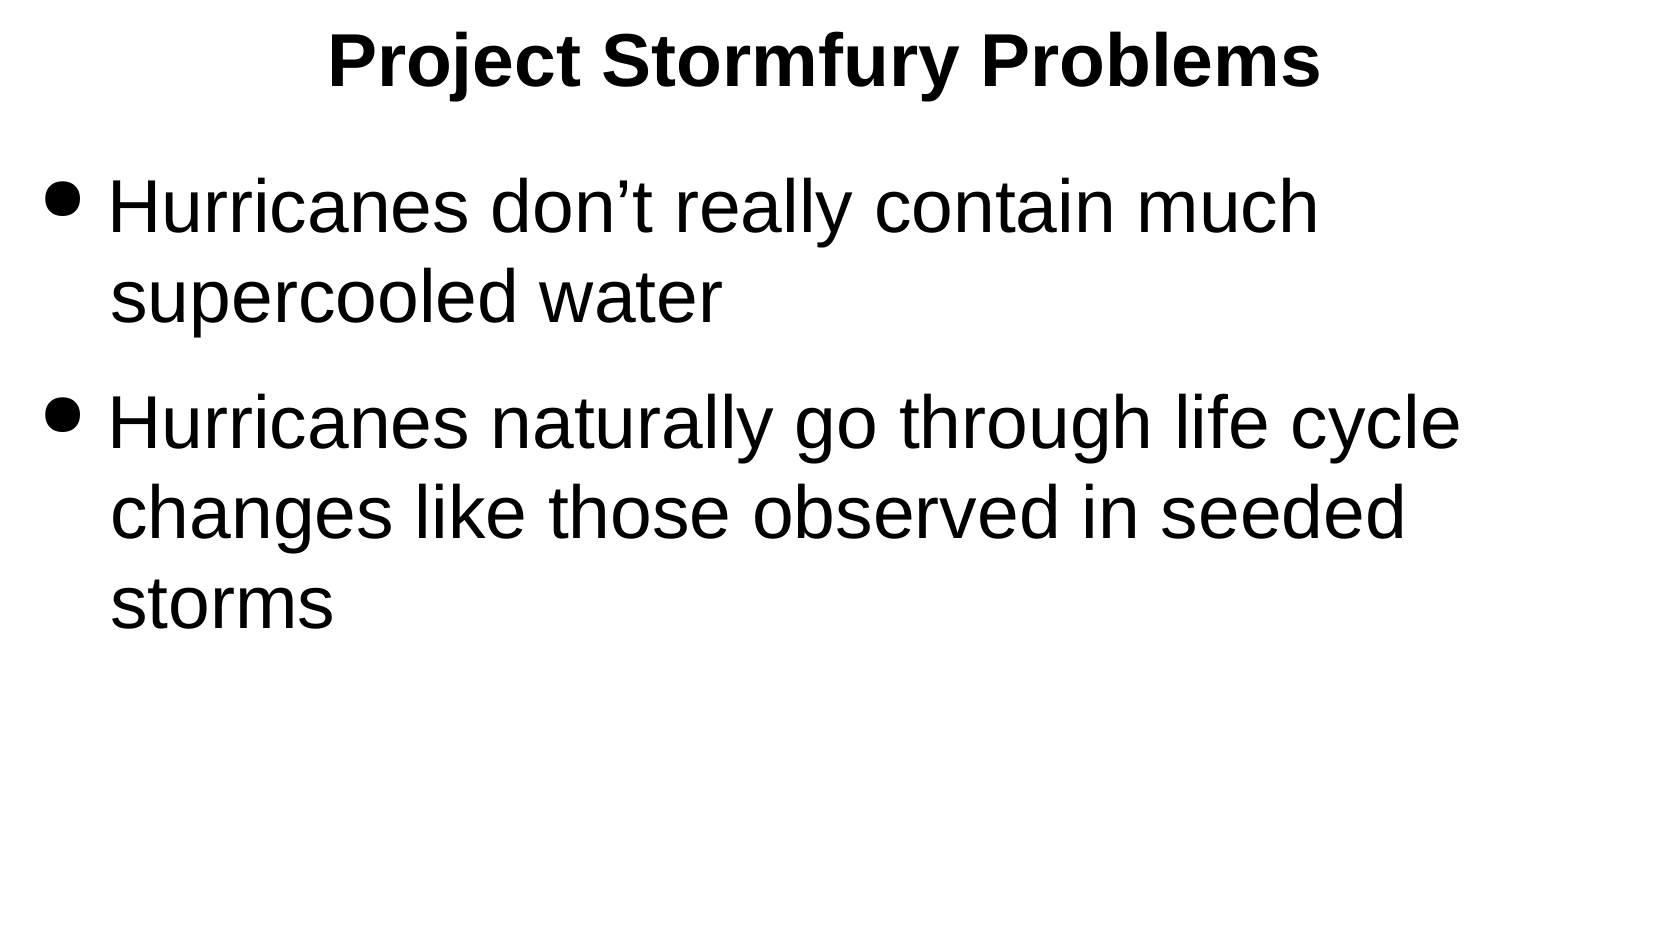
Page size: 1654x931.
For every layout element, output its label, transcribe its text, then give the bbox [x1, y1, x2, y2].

title Project Stormfury Problems [0, 5, 1654, 107]
text_box Hurricanes don’t really contain much supercooled water Hurricanes naturally go through life cycle changes like those observed in seeded storms [0, 149, 1576, 651]
